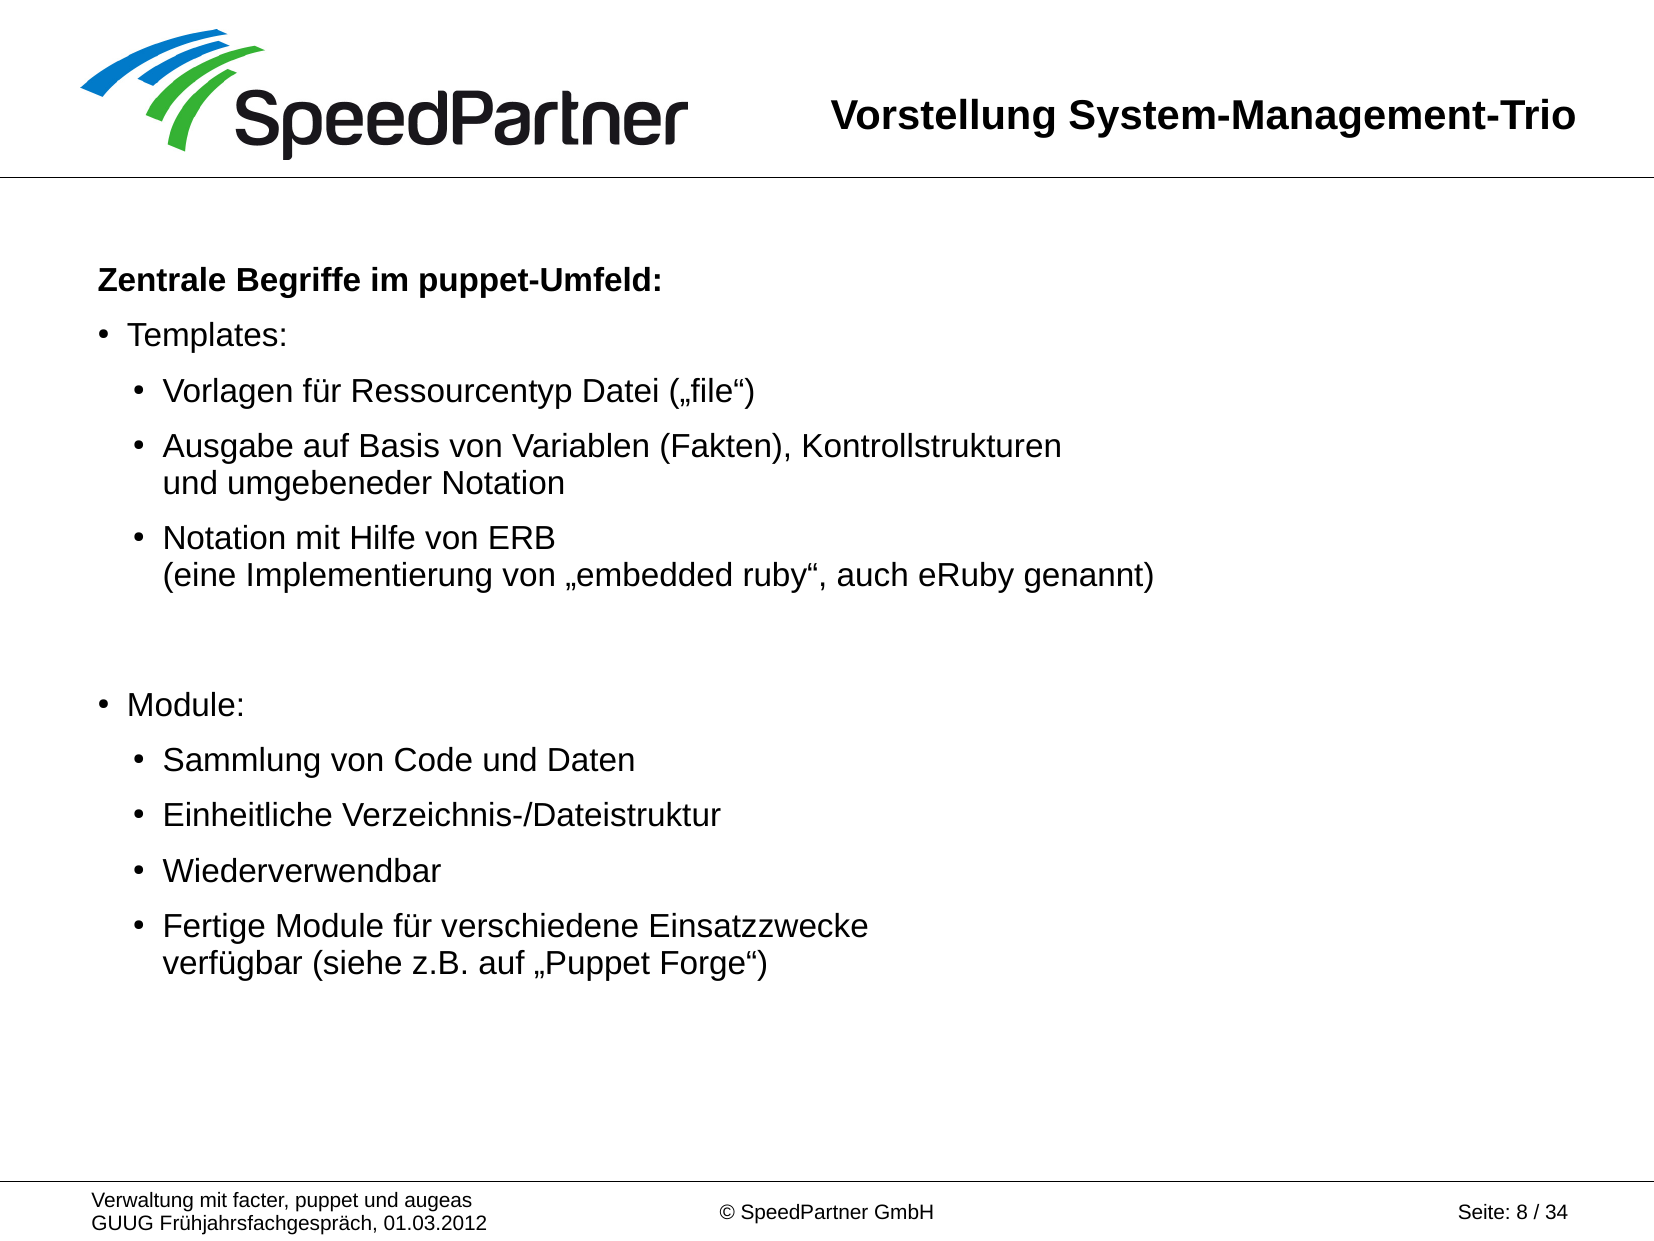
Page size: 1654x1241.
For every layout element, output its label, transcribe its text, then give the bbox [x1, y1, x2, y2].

text_box Zentrale Begriffe im puppet-Umfeld: Templates: Vorlagen für Ressourcentyp Datei („file“) Ausgabe auf Basis von Variablen (Fakten), Kontrollstrukturen und umgebeneder Notation Notation mit Hilfe von ERB (eine Implementierung von „embedded ruby“, auch eRuby genannt) Module: Sammlung von Code und Daten Einheitliche Verzeichnis-/Dateistruktur Wiederverwendbar Fertige Module für verschiedene Einsatzzwecke verfügbar (siehe z.B. auf „Puppet Forge“) [82, 253, 1565, 1177]
picture [80, 29, 688, 160]
title Vorstellung System-Management-Trio [590, 70, 1577, 160]
